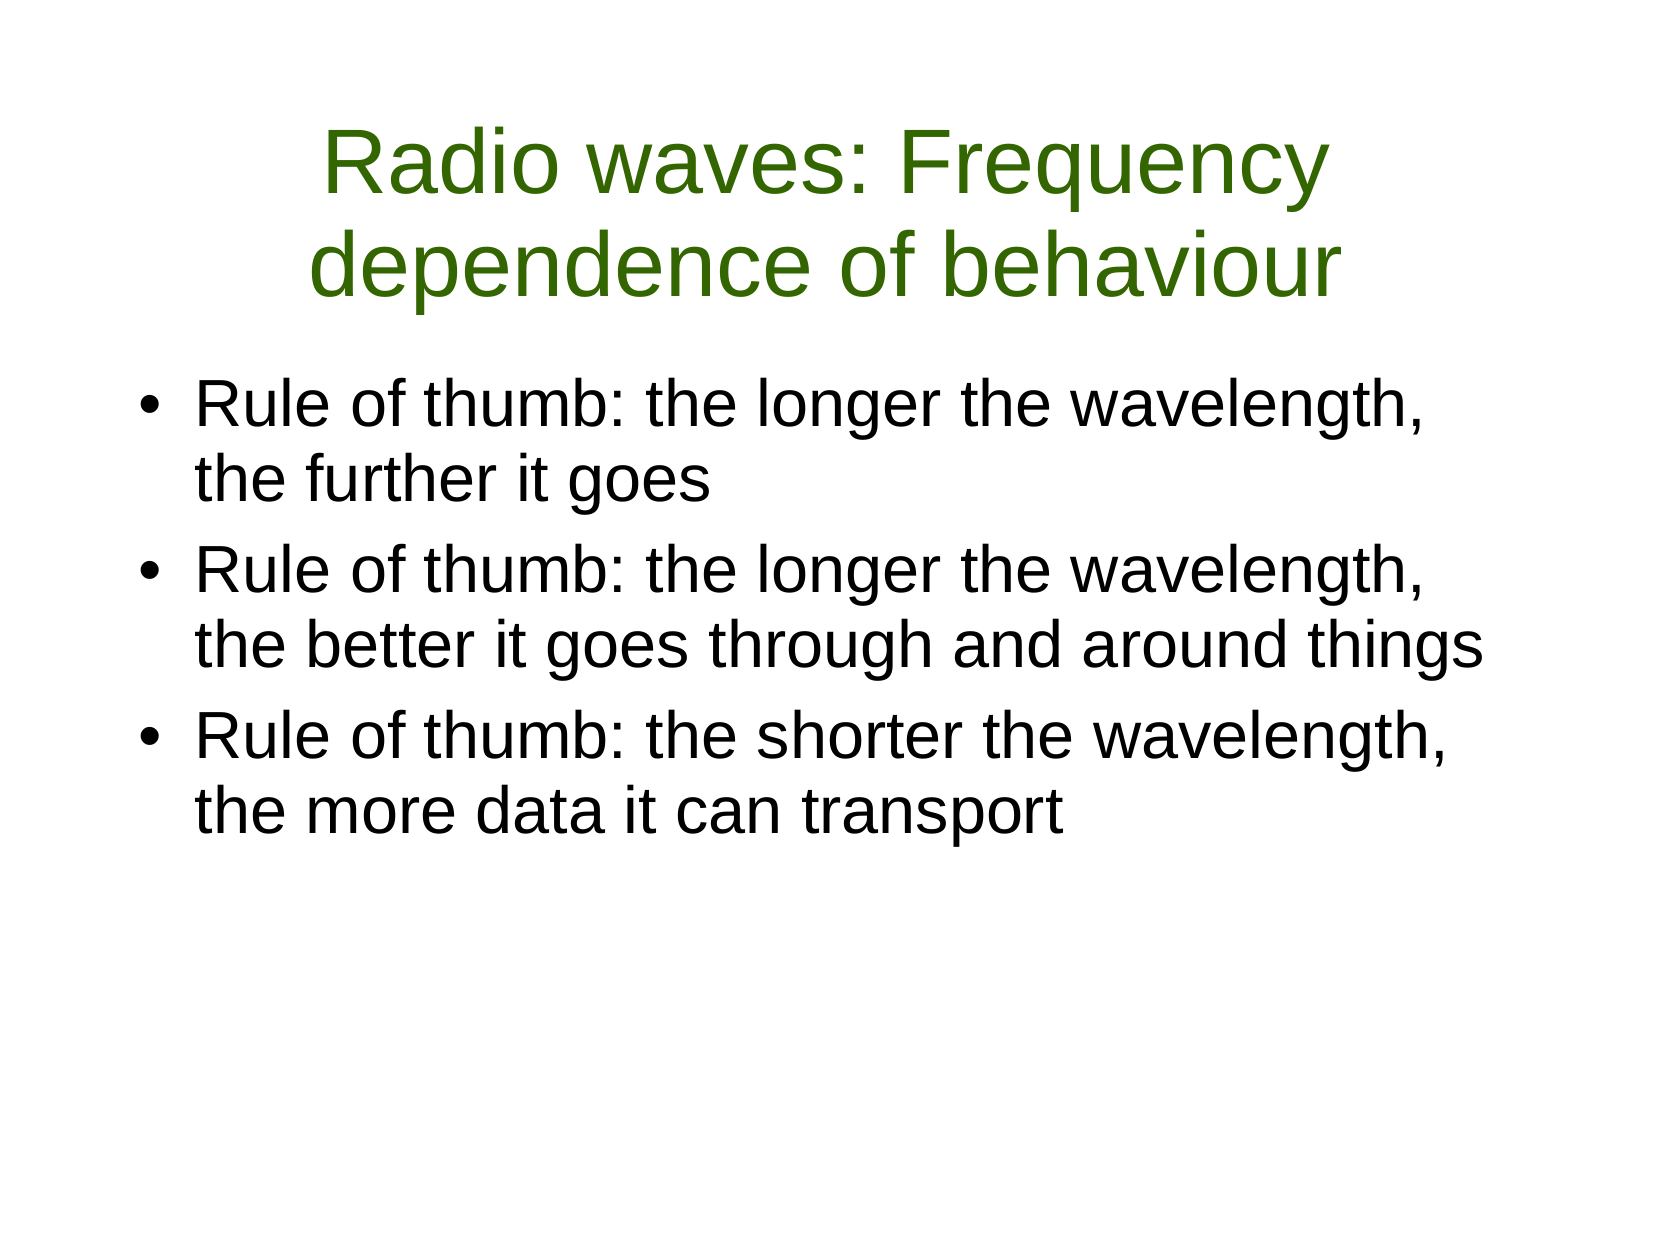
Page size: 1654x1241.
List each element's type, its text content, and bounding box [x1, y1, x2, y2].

list Rule of thumb: the longer the wavelength, the further it goes Rule of thumb: the longer the wavelength, the better it goes through and around things Rule of thumb: the shorter the wavelength, the more data it can transport [123, 358, 1530, 1114]
title Radio waves: Frequency dependence of behaviour [123, 87, 1530, 340]
